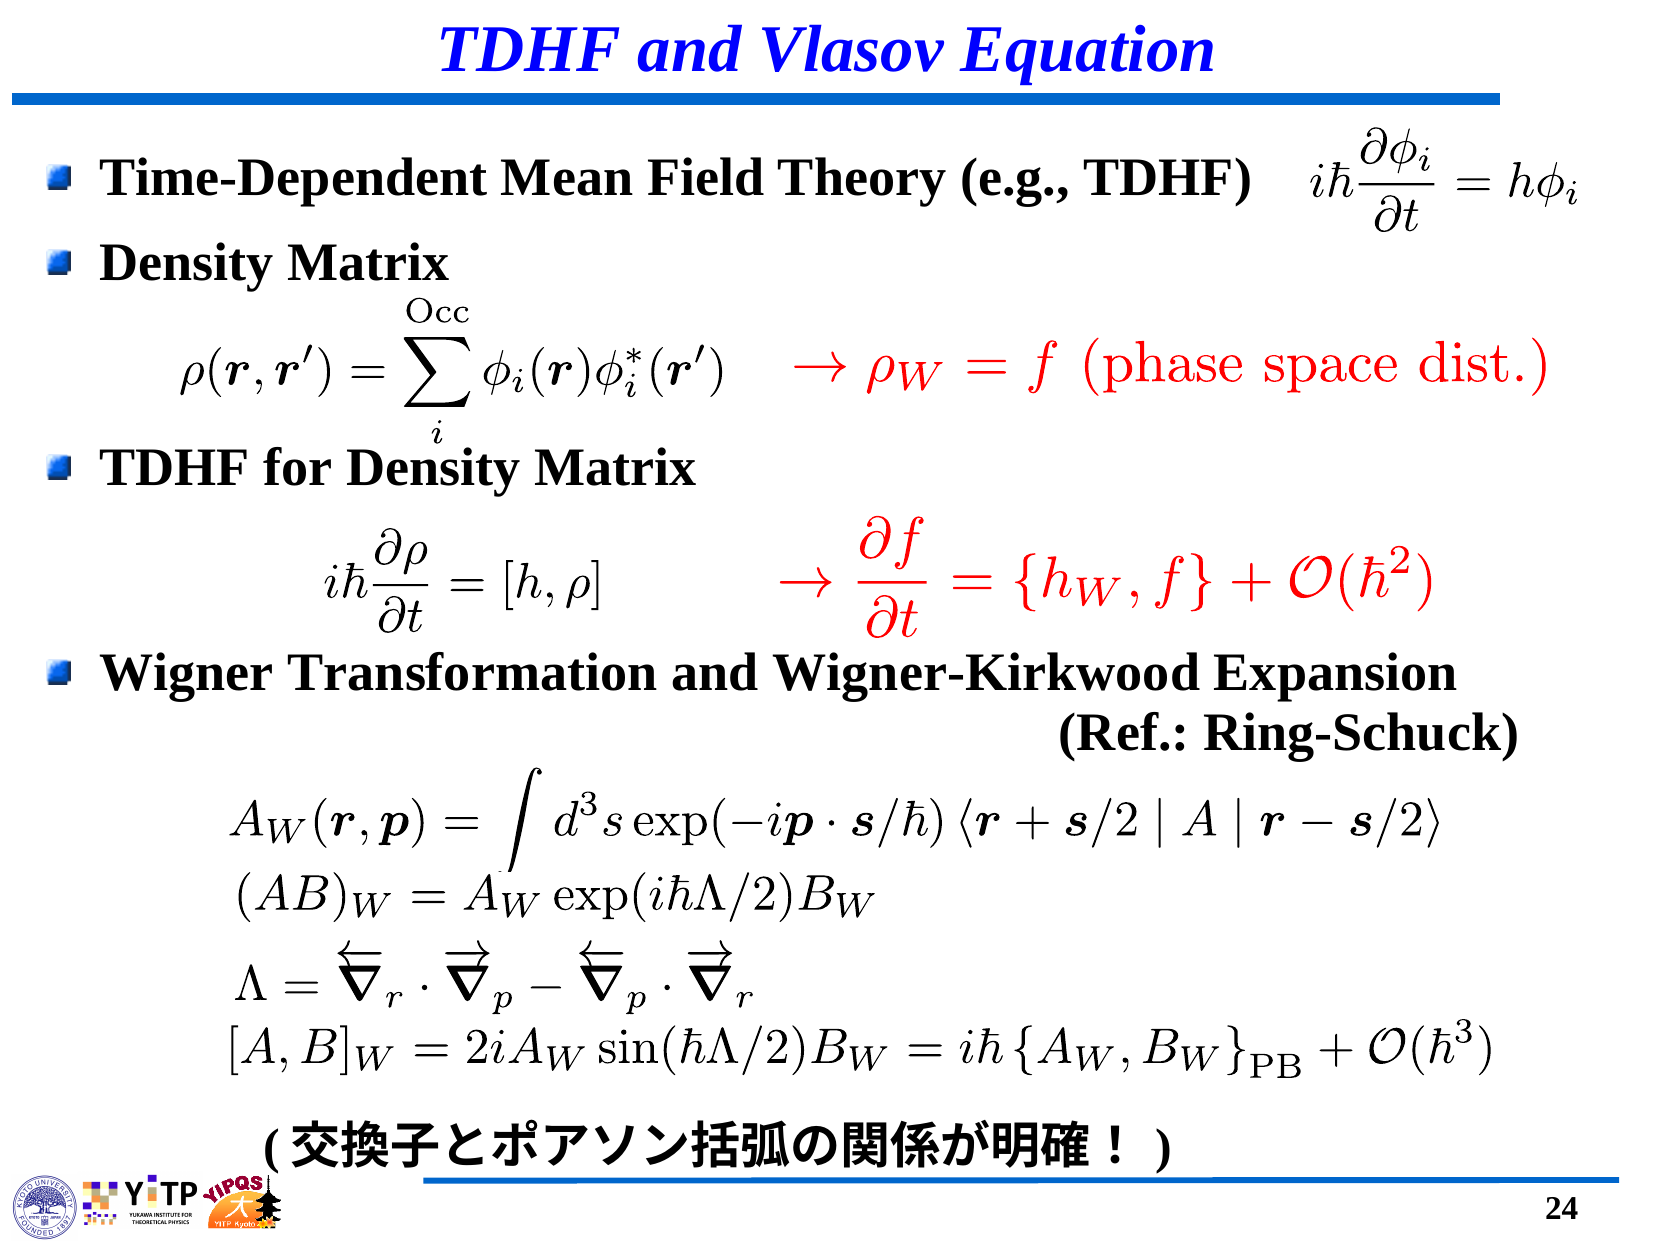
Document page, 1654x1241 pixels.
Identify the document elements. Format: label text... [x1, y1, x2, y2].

list Time-Dependent Mean Field Theory (e.g., TDHF) Density Matrix TDHF for Density Matrix Wigner Transformation and Wigner-Kirkwood Expansion (Ref.: Ring-Schuck) [28, 147, 1629, 835]
text_box [323, 528, 605, 633]
title TDHF and Vlasov Equation [0, 12, 1654, 87]
text_box [1308, 127, 1579, 233]
text_box [227, 767, 1445, 1015]
text_box (交換子とポアソン括弧の関係が明確！) [263, 1105, 1199, 1181]
text_box [225, 1019, 1496, 1078]
text_box [791, 337, 1552, 396]
text_box [776, 515, 1437, 638]
text_box [178, 297, 727, 444]
picture [11, 1170, 281, 1241]
